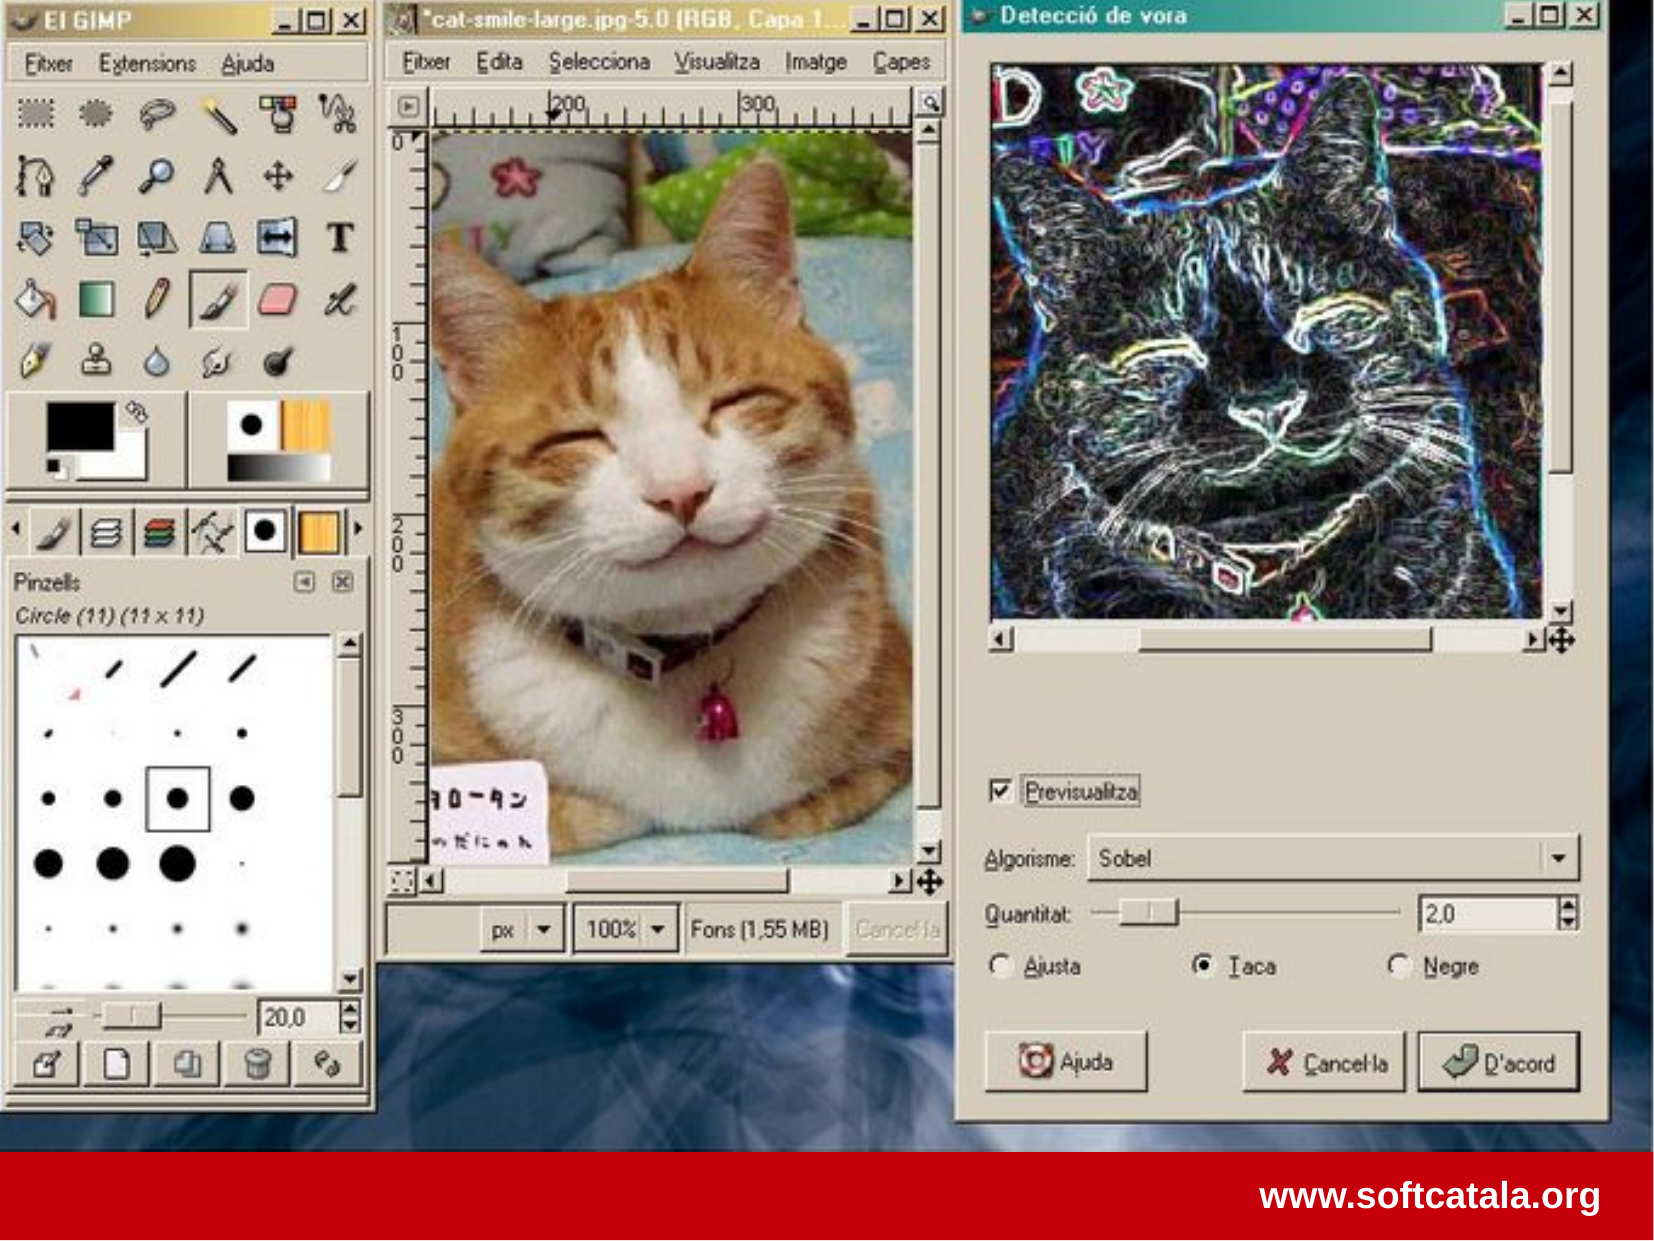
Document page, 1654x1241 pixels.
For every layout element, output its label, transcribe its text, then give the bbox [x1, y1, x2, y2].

picture [0, 0, 1654, 1152]
text_box www.softcatala.org [0, 1152, 1654, 1241]
